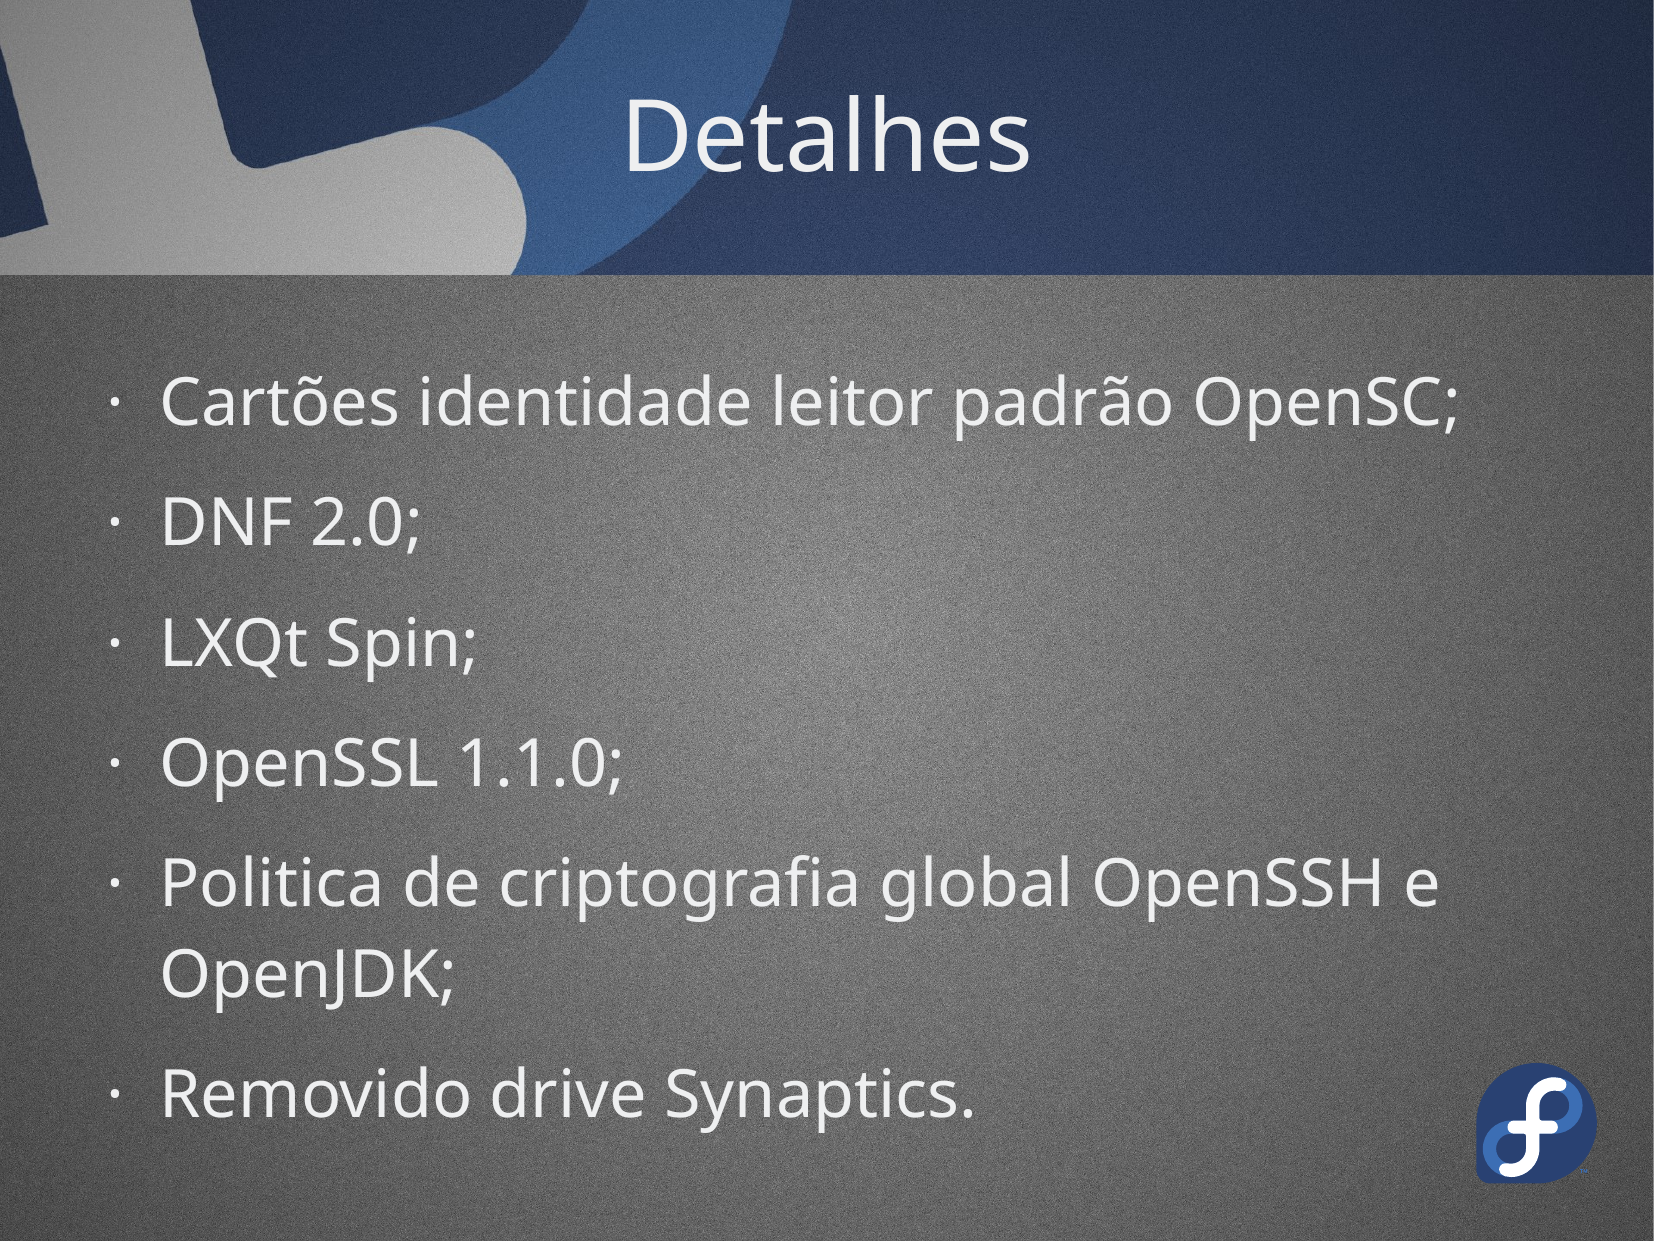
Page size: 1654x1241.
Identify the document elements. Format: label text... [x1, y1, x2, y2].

picture [0, 0, 1654, 1241]
title Detalhes [88, 29, 1565, 237]
list Cartões identidade leitor padrão OpenSC; DNF 2.0; LXQt Spin; OpenSSL 1.1.0; Politica de criptografia global OpenSSH e OpenJDK; Removido drive Synaptics. [88, 354, 1565, 1076]
